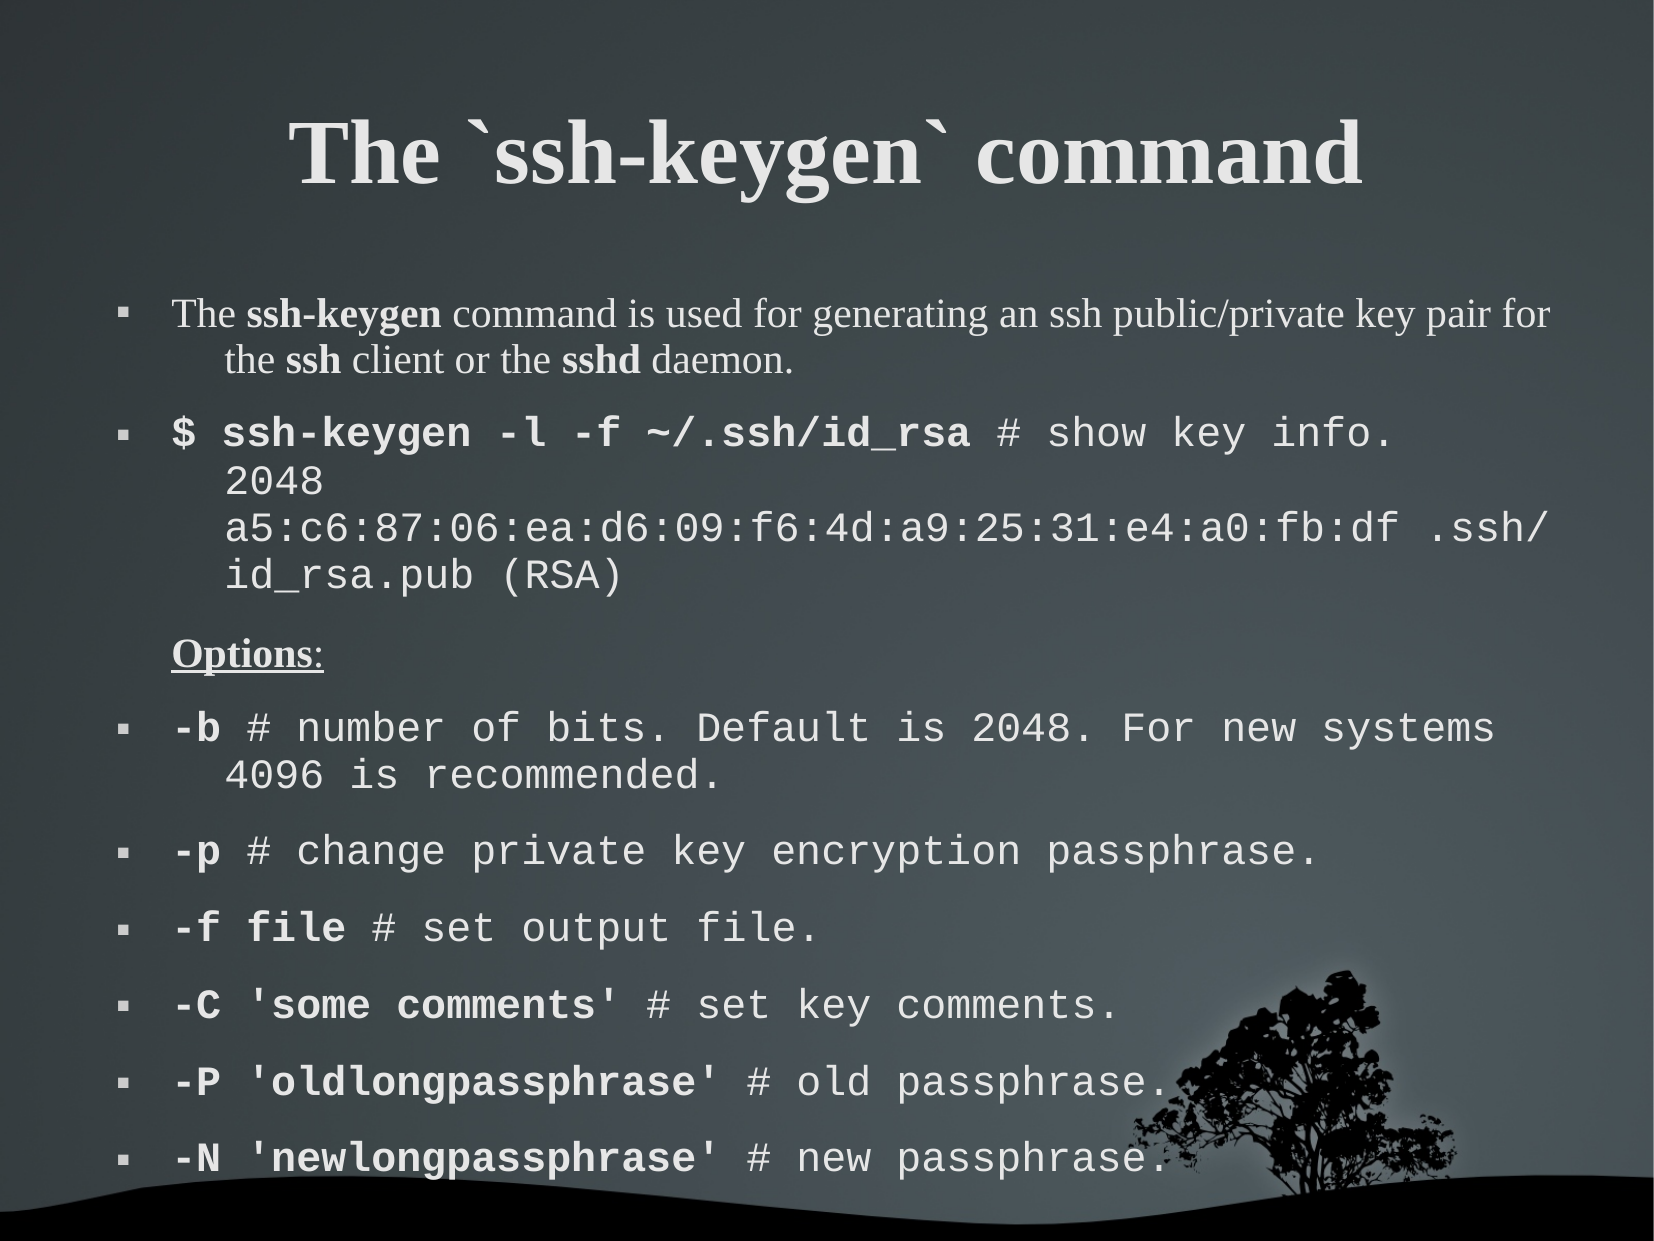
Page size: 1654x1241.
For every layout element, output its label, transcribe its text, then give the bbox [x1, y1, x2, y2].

list The ssh-keygen command is used for generating an ssh public/private key pair for the ssh client or the sshd daemon. $ ssh-keygen -l -f ~/.ssh/id_rsa # show key info. 2048 a5:c6:87:06:ea:d6:09:f6:4d:a9:25:31:e4:a0:fb:df .ssh/id_rsa.pub (RSA) Options: -b # number of bits. Default is 2048. For new systems 4096 is recommended. -p # change private key encryption passphrase. -f file # set output file. -C 'some comments' # set key comments. -P 'oldlongpassphrase' # old passphrase. -N 'newlongpassphrase' # new passphrase. [82, 290, 1571, 1241]
picture [0, 0, 1654, 1241]
title The `ssh-keygen` command [82, 49, 1571, 257]
